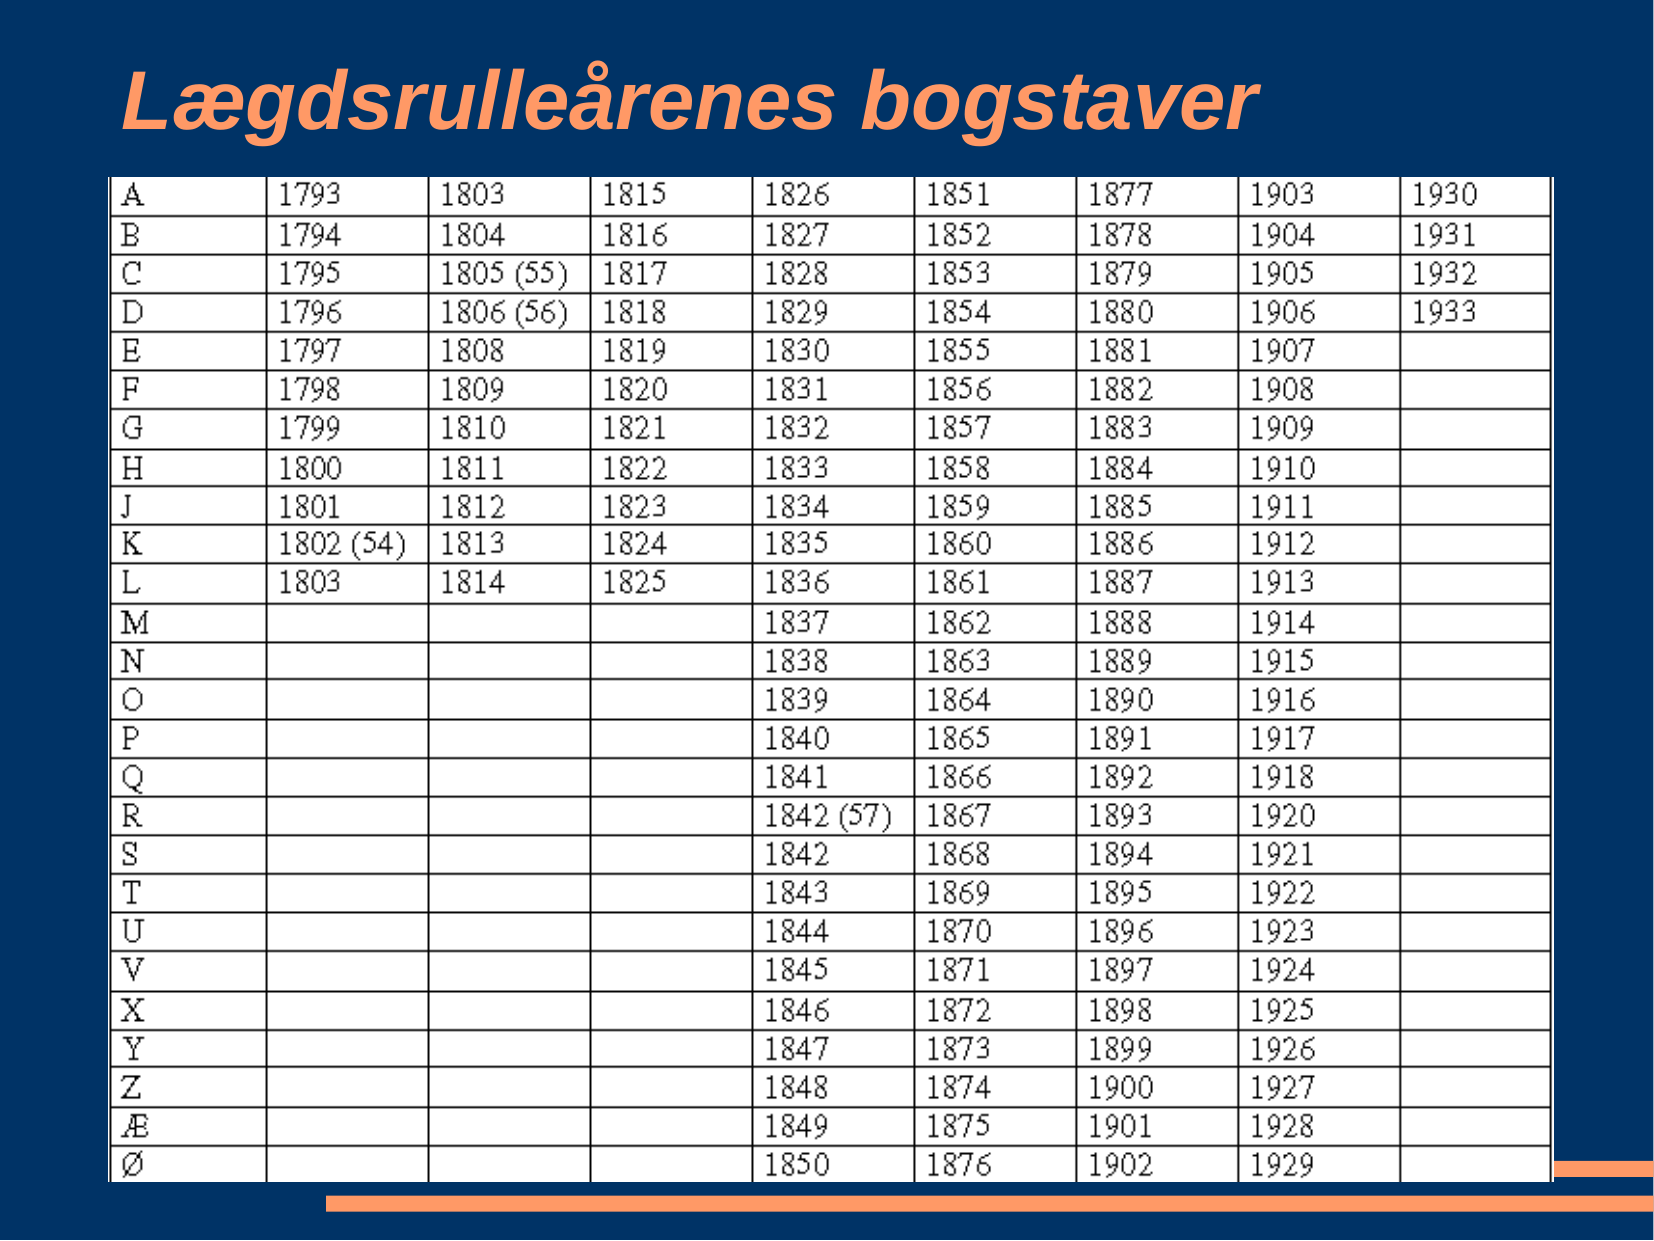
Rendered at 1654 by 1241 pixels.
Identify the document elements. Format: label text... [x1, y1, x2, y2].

title Lægdsrulleårenes bogstaver [121, 53, 1534, 148]
picture [108, 177, 1554, 1182]
